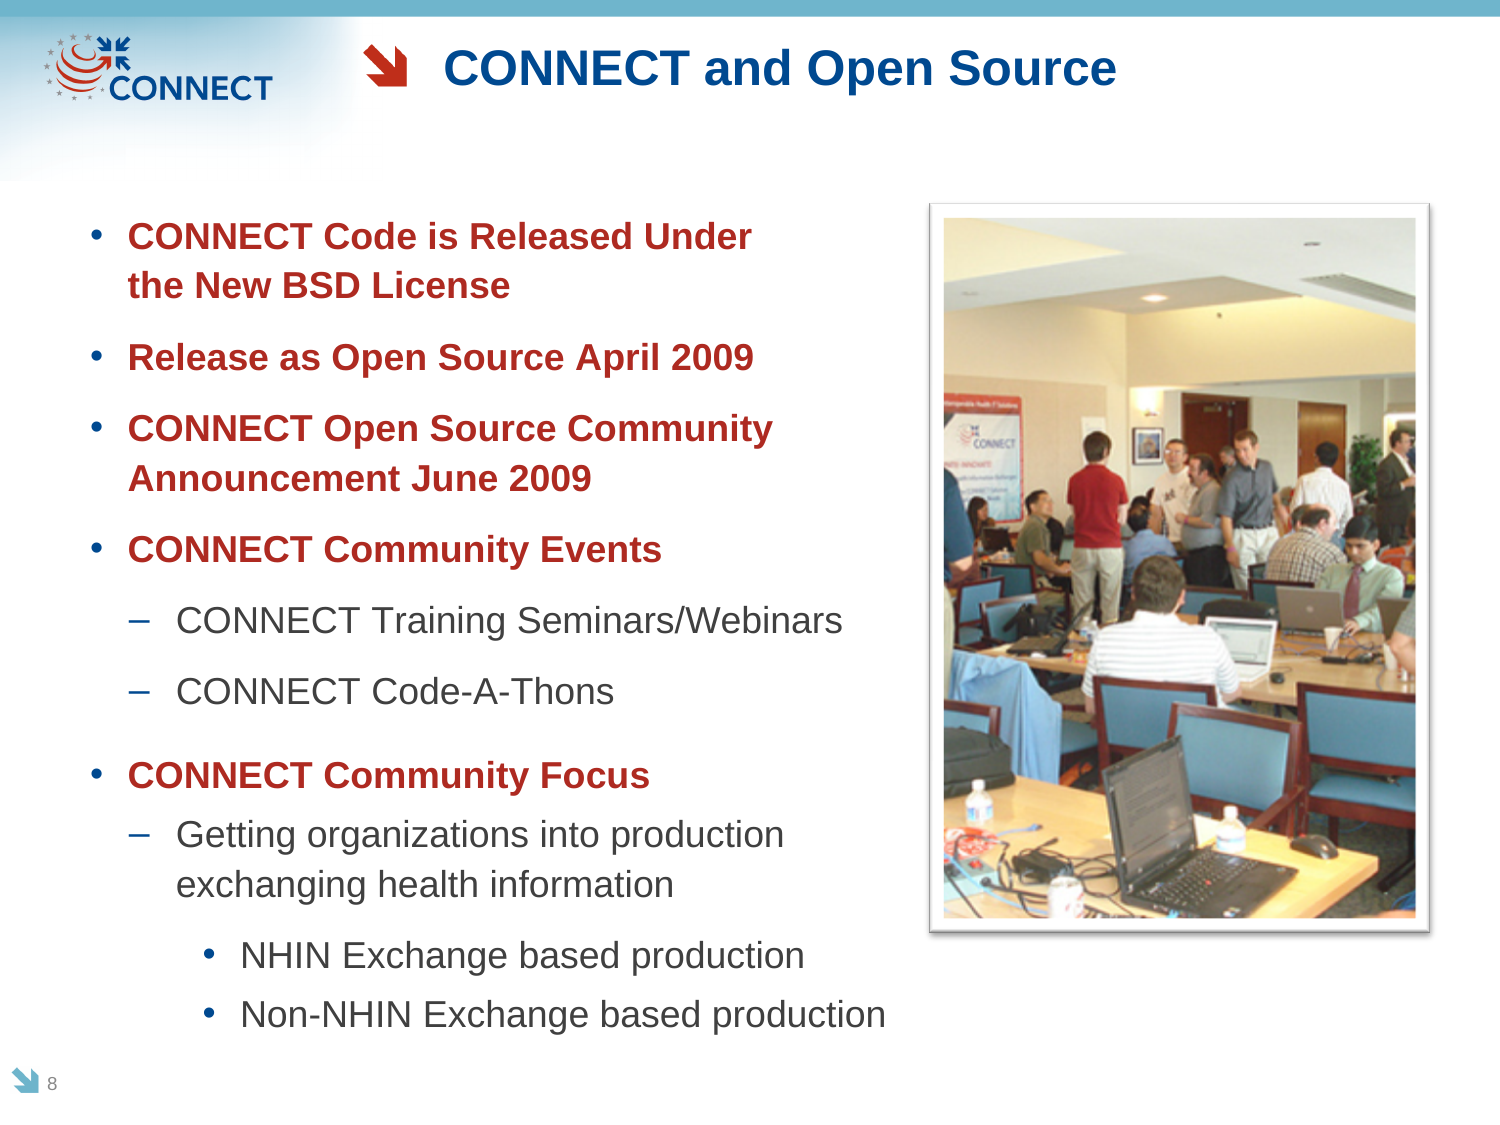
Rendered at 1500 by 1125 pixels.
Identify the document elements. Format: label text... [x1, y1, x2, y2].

picture [10, 1066, 32, 1094]
text_box <number> [32, 1053, 383, 1114]
title CONNECT and Open Source [428, 28, 1500, 213]
picture [919, 196, 1442, 947]
list CONNECT Code is Released Under the New BSD License Release as Open Source April 2009 CONNECT Open Source Community Announcement June 2009 CONNECT Community Events CONNECT Training Seminars/Webinars CONNECT Code-A-Thons CONNECT Community Focus Getting organizations into production exchanging health information NHIN Exchange based production Non-NHIN Exchange based production [75, 200, 992, 1043]
picture [0, 17, 408, 181]
